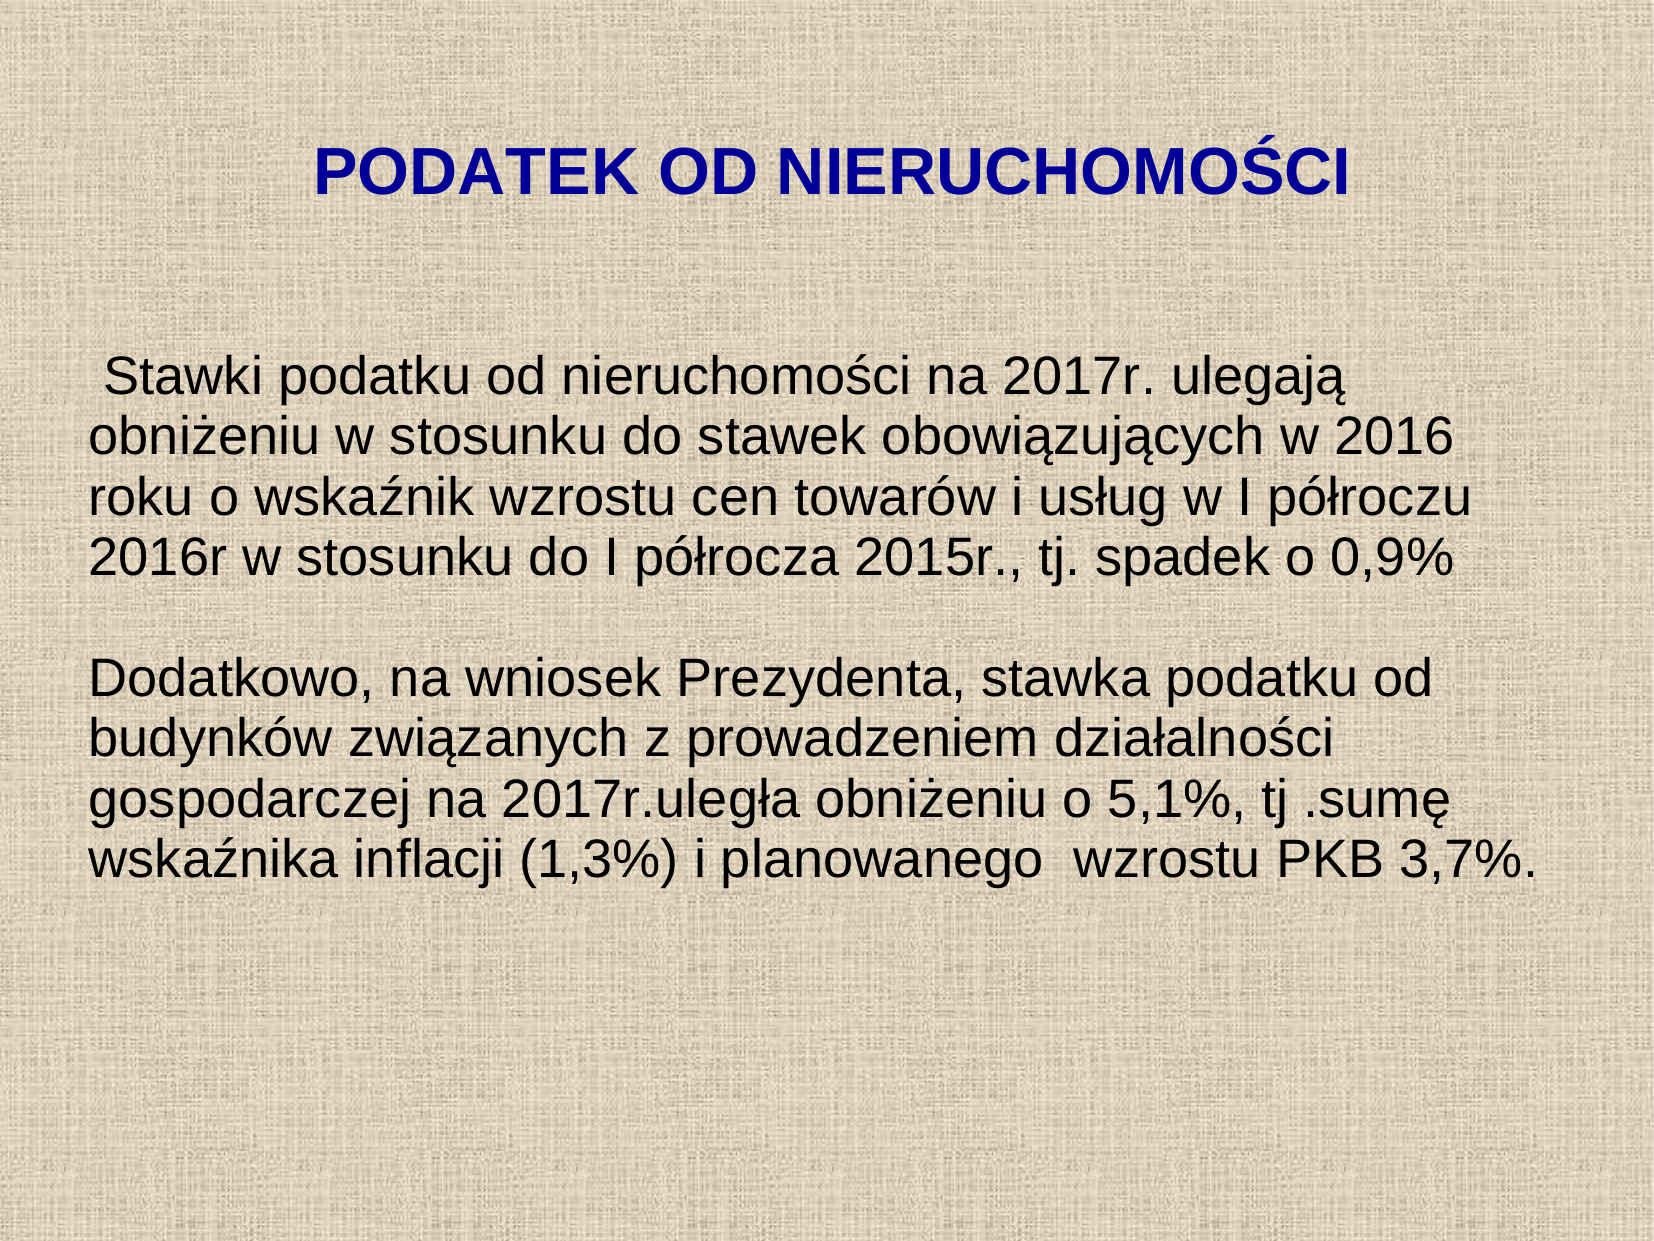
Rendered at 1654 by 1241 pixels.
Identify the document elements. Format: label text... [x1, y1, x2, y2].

text_box Stawki podatku od nieruchomości na 2017r. ulegają obniżeniu w stosunku do stawek obowiązujących w 2016 roku o wskaźnik wzrostu cen towarów i usług w I półroczu 2016r w stosunku do I półrocza 2015r., tj. spadek o 0,9% Dodatkowo, na wniosek Prezydenta, stawka podatku od budynków związanych z prowadzeniem działalności gospodarczej na 2017r.uległa obniżeniu o 5,1%, tj .sumę wskaźnika inflacji (1,3%) i planowanego wzrostu PKB 3,7%. [88, 501, 1577, 664]
text_box PODATEK OD NIERUCHOMOŚCI [88, 88, 1577, 251]
picture [0, 0, 1654, 1241]
